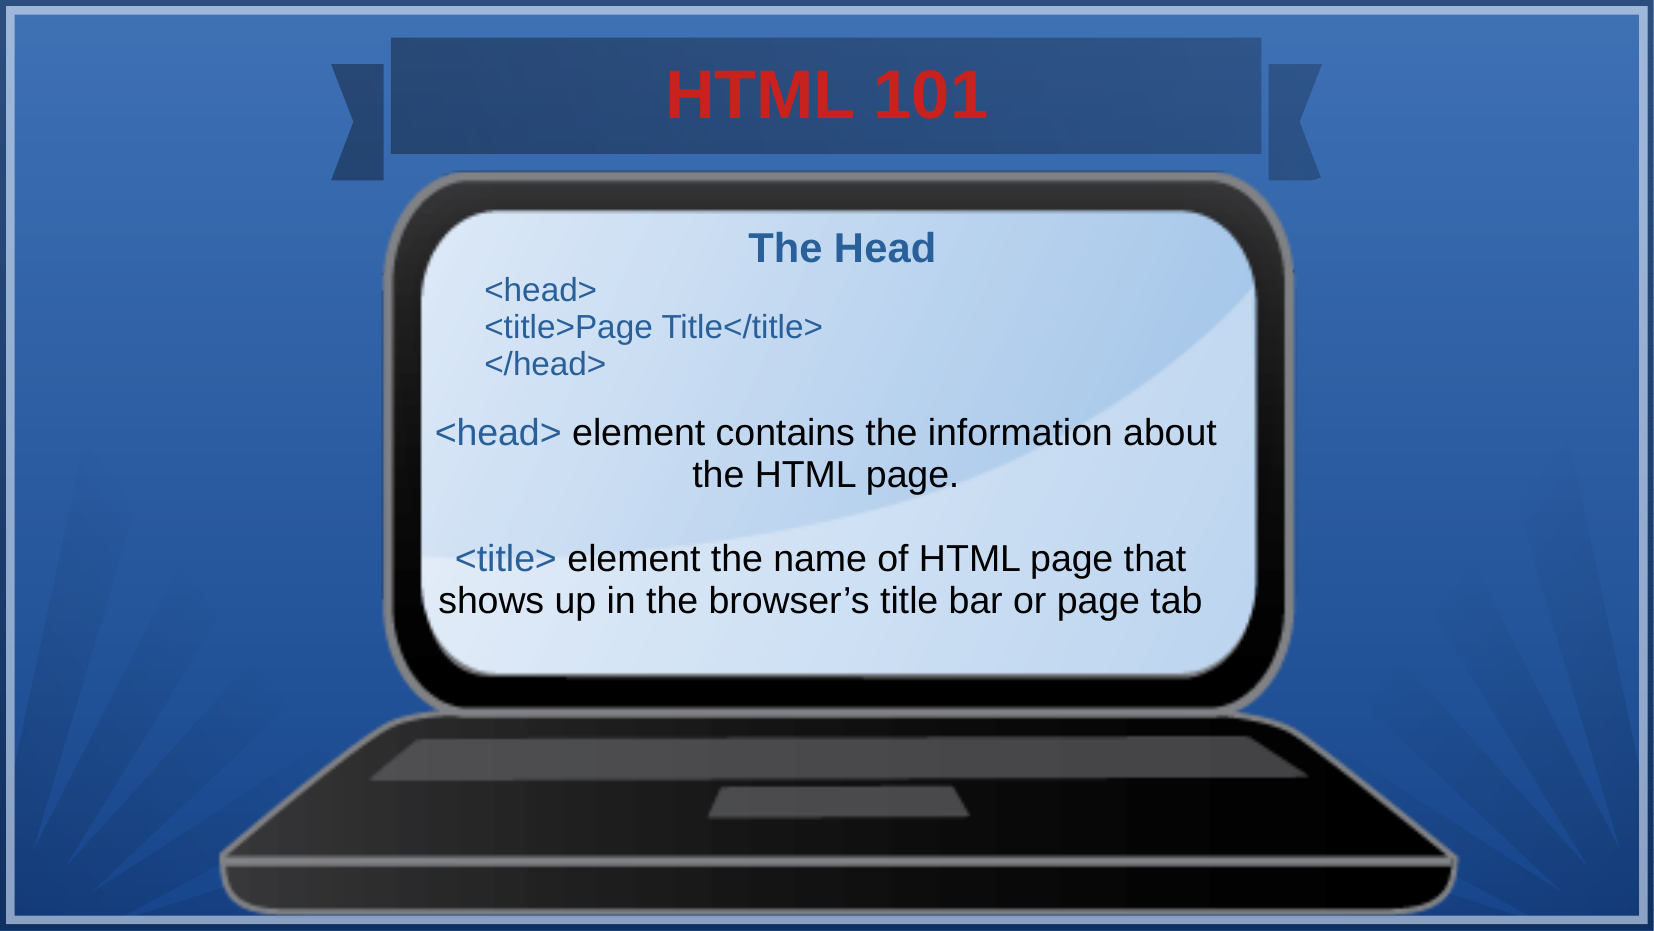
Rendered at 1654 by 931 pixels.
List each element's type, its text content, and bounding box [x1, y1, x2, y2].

picture [164, 119, 1514, 931]
title HTML 101 [389, 35, 1264, 154]
text_box <head> element contains the information about the HTML page. <title> element the name of HTML page that shows up in the browser’s title bar or page tab [420, 361, 1251, 671]
text_box The Head <head> <title>Page Title</title> </head> [469, 217, 1216, 361]
